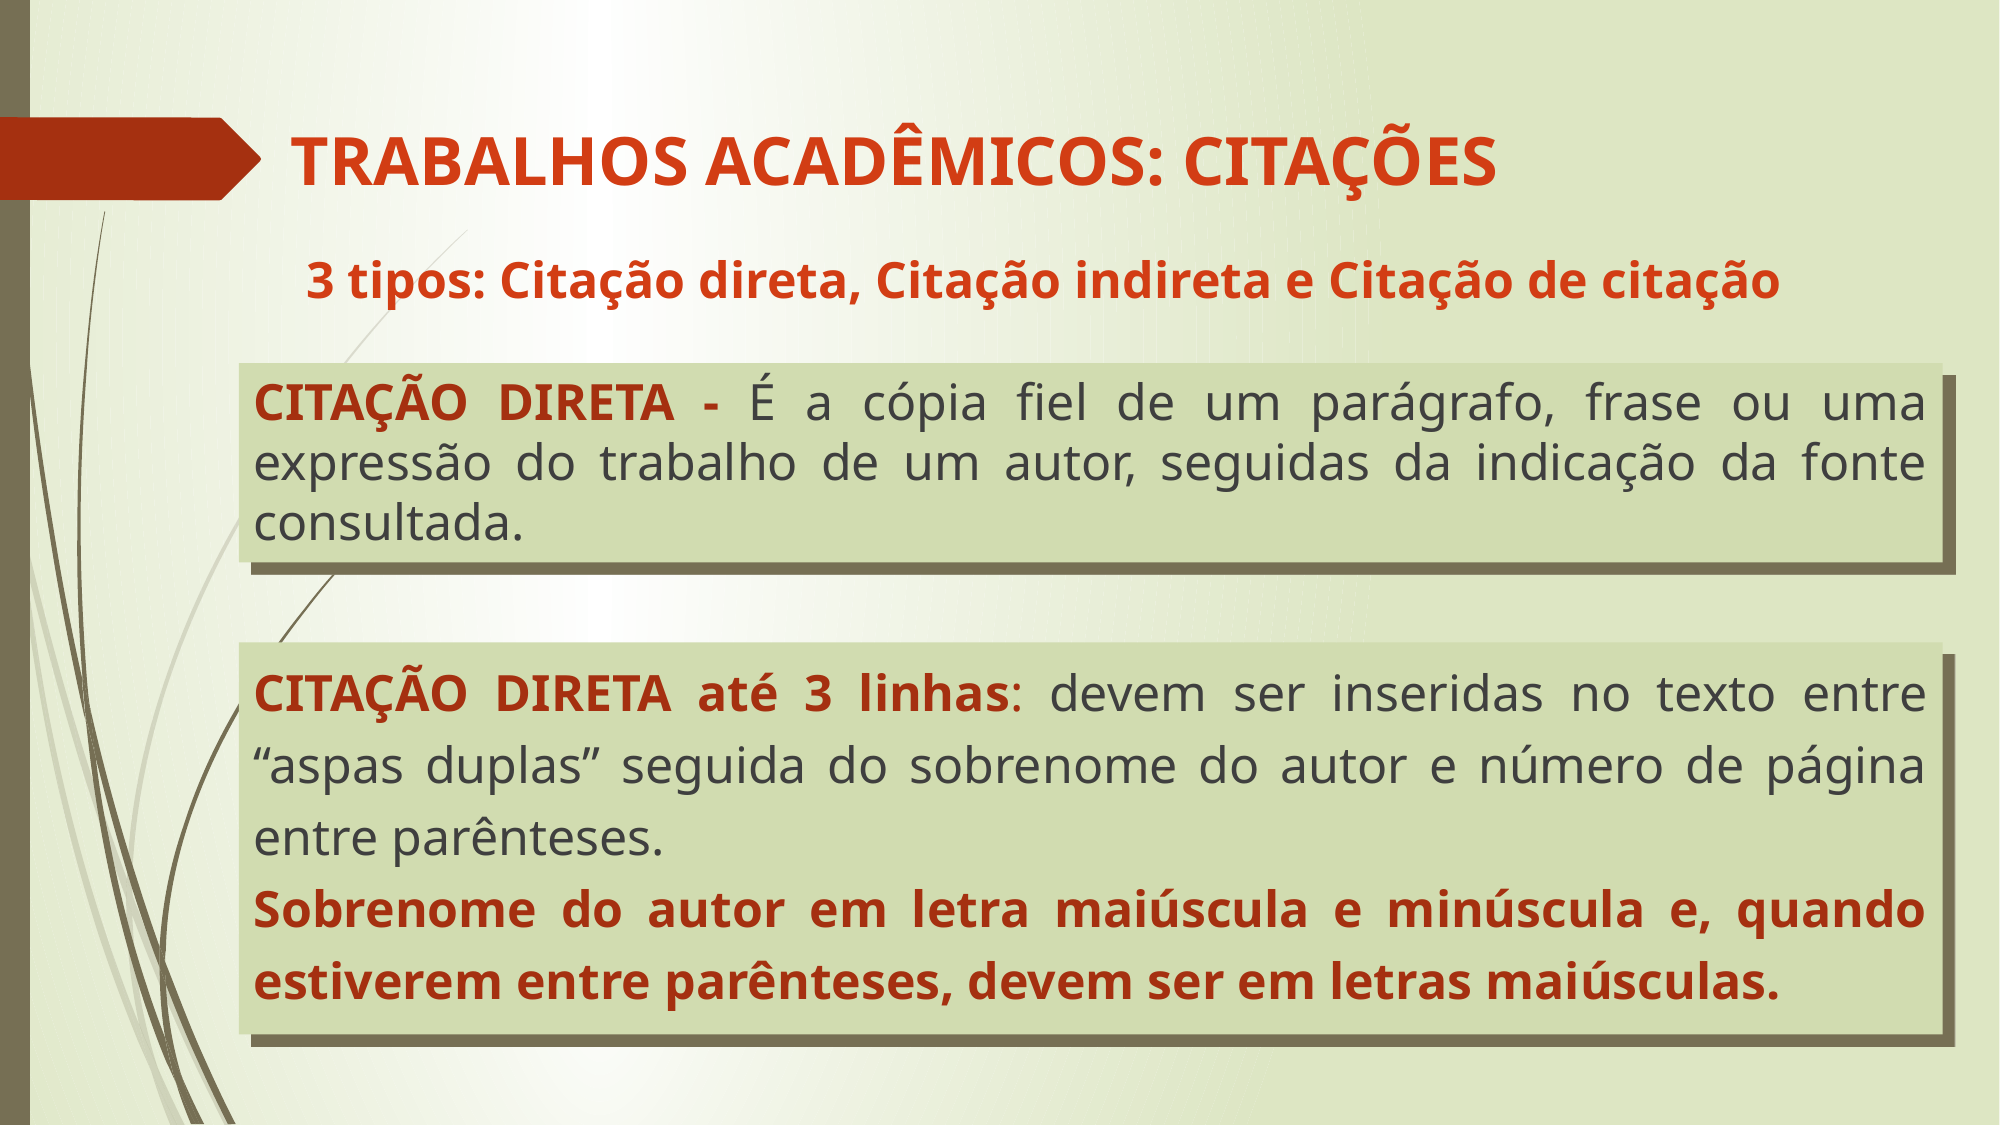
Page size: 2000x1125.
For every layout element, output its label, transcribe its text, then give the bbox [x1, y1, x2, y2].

text_box CITAÇÃO DIRETA até 3 linhas: devem ser inseridas no texto entre “aspas duplas” seguida do sobrenome do autor e número de página entre parênteses. Sobrenome do autor em letra maiúscula e minúscula e, quando estiverem entre parênteses, devem ser em letras maiúsculas. [238, 642, 1943, 1035]
text_box TRABALHOS ACADÊMICOS: CITAÇÕES [275, 111, 1906, 220]
text_box CITAÇÃO DIRETA - É a cópia fiel de um parágrafo, frase ou uma expressão do trabalho de um autor, seguidas da indicação da fonte consultada. [238, 363, 1943, 563]
list 3 tipos: Citação direta, Citação indireta e Citação de citação [291, 241, 1996, 318]
